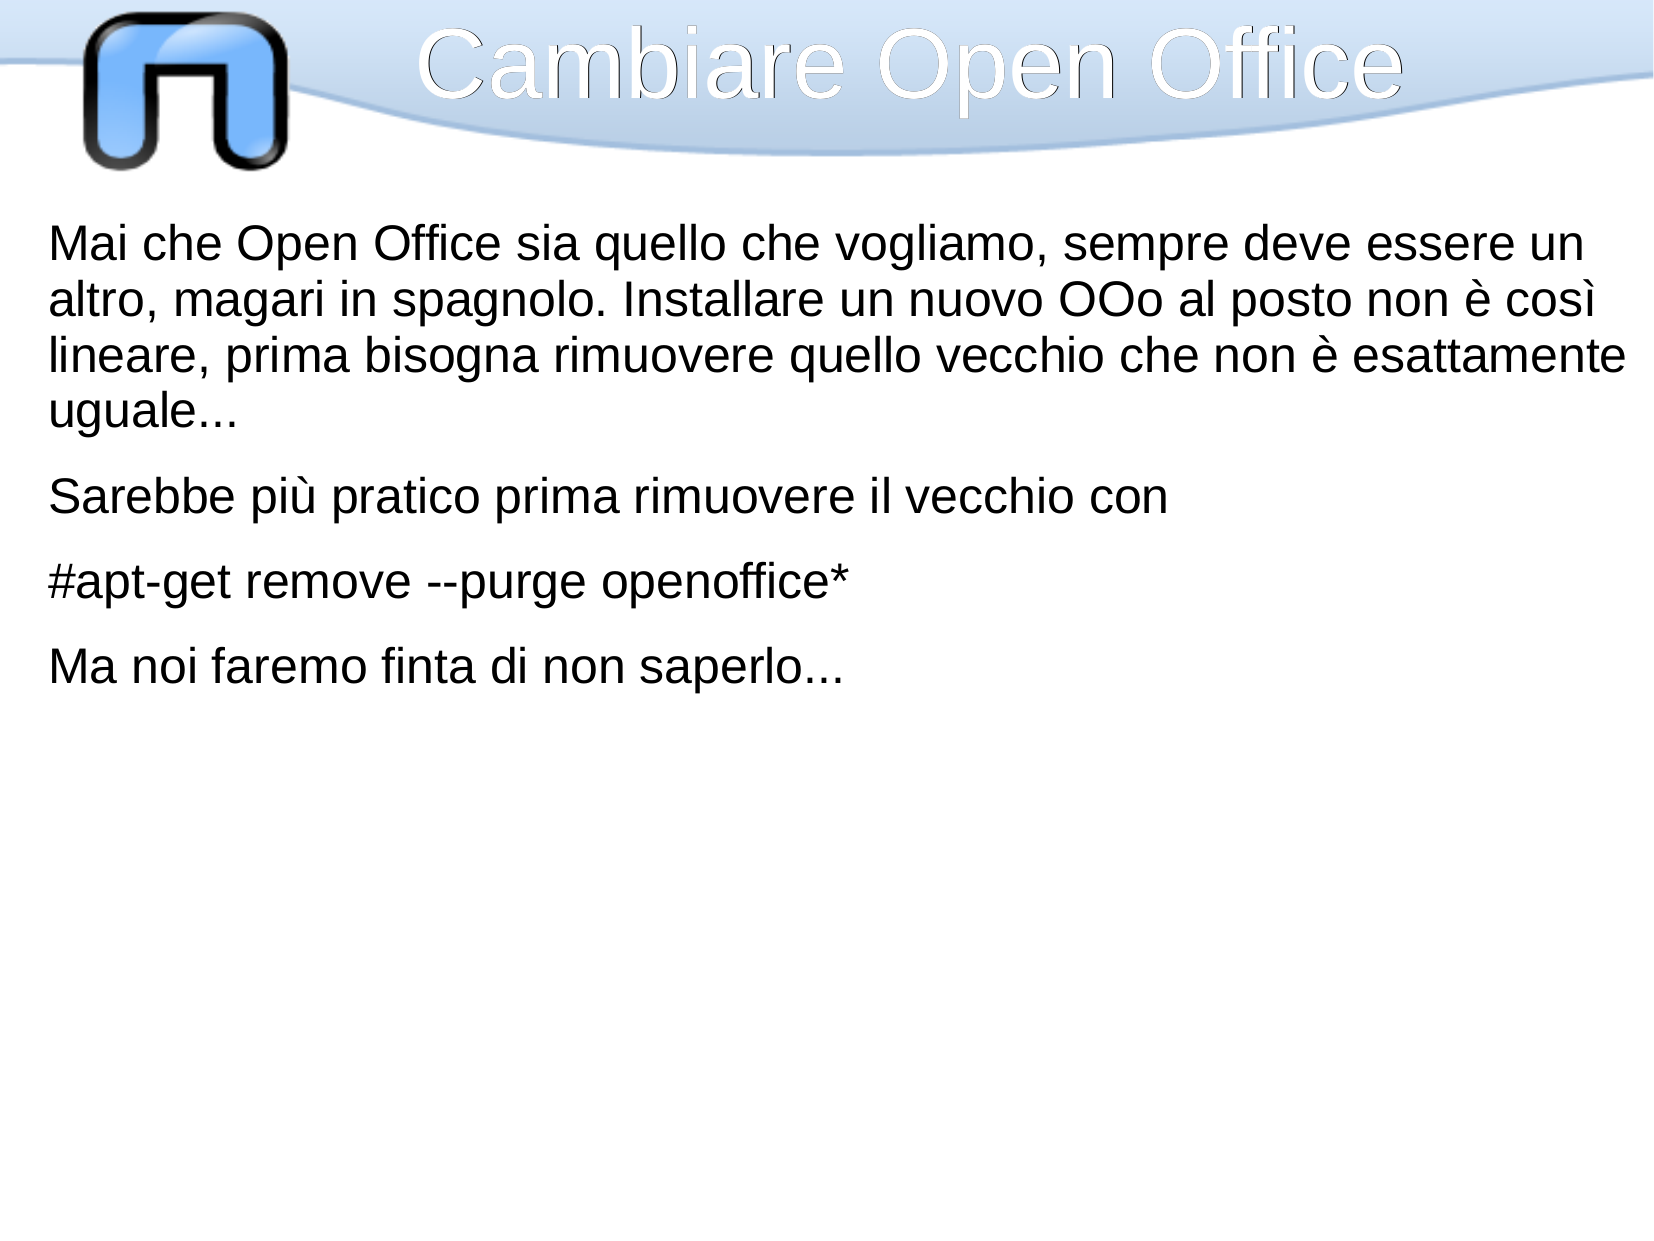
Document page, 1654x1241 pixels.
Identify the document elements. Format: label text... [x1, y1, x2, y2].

picture [0, 0, 1654, 209]
list Mai che Open Office sia quello che vogliamo, sempre deve essere un altro, magari in spagnolo. Installare un nuovo OOo al posto non è così lineare, prima bisogna rimuovere quello vecchio che non è esattamente uguale... Sarebbe più pratico prima rimuovere il vecchio con #apt-get remove --purge openoffice* Ma noi faremo finta di non saperlo... [0, 209, 1654, 1241]
text_box Cambiare Open Office [325, 0, 1498, 140]
